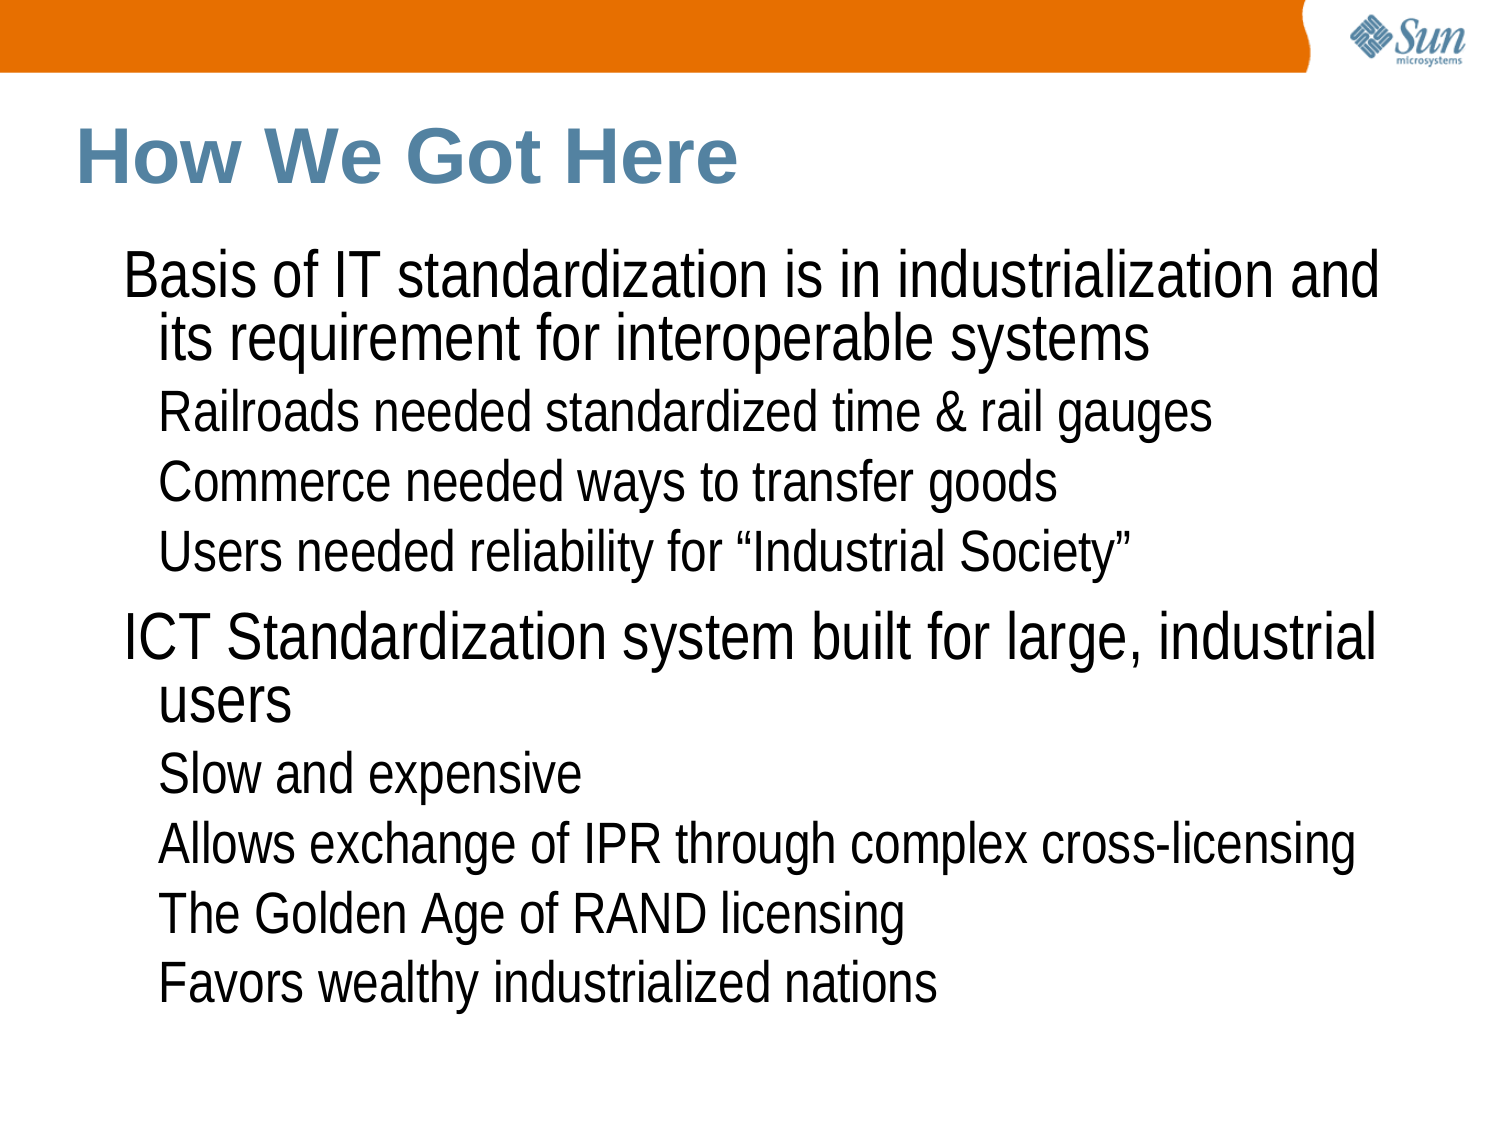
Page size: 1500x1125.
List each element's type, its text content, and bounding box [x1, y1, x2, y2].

title How We Got Here [75, 122, 1438, 228]
picture [0, 0, 1500, 75]
text_box Basis of IT standardization is in industrialization and its requirement for interoperable systems Railroads needed standardized time & rail gauges Commerce needed ways to transfer goods Users needed reliability for “Industrial Society” ICT Standardization system built for large, industrial users Slow and expensive Allows exchange of IPR through complex cross-licensing The Golden Age of RAND licensing Favors wealthy industrialized nations [88, 246, 1426, 1125]
